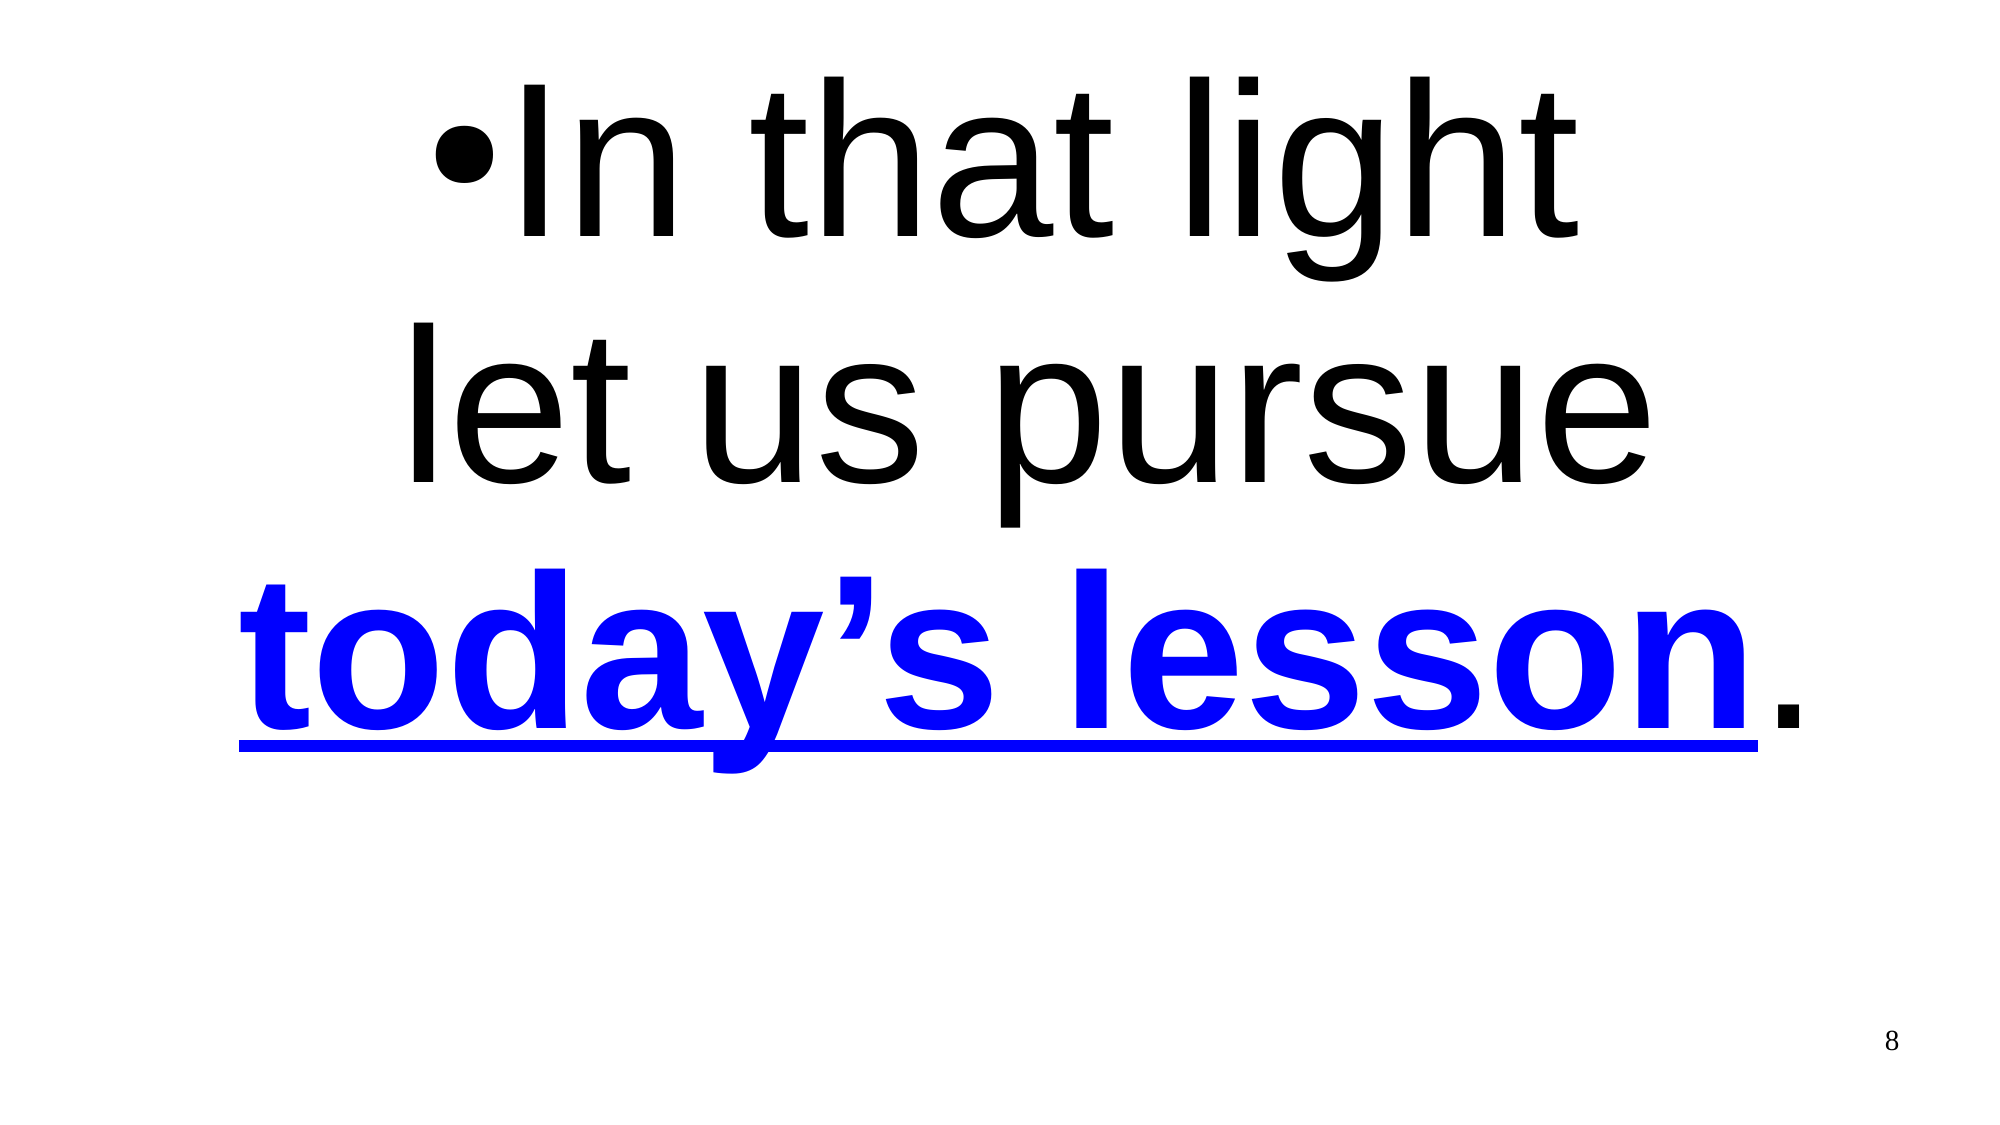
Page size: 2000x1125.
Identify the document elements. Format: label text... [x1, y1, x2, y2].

list In that light let us pursue today’s lesson. [37, 37, 1951, 1088]
